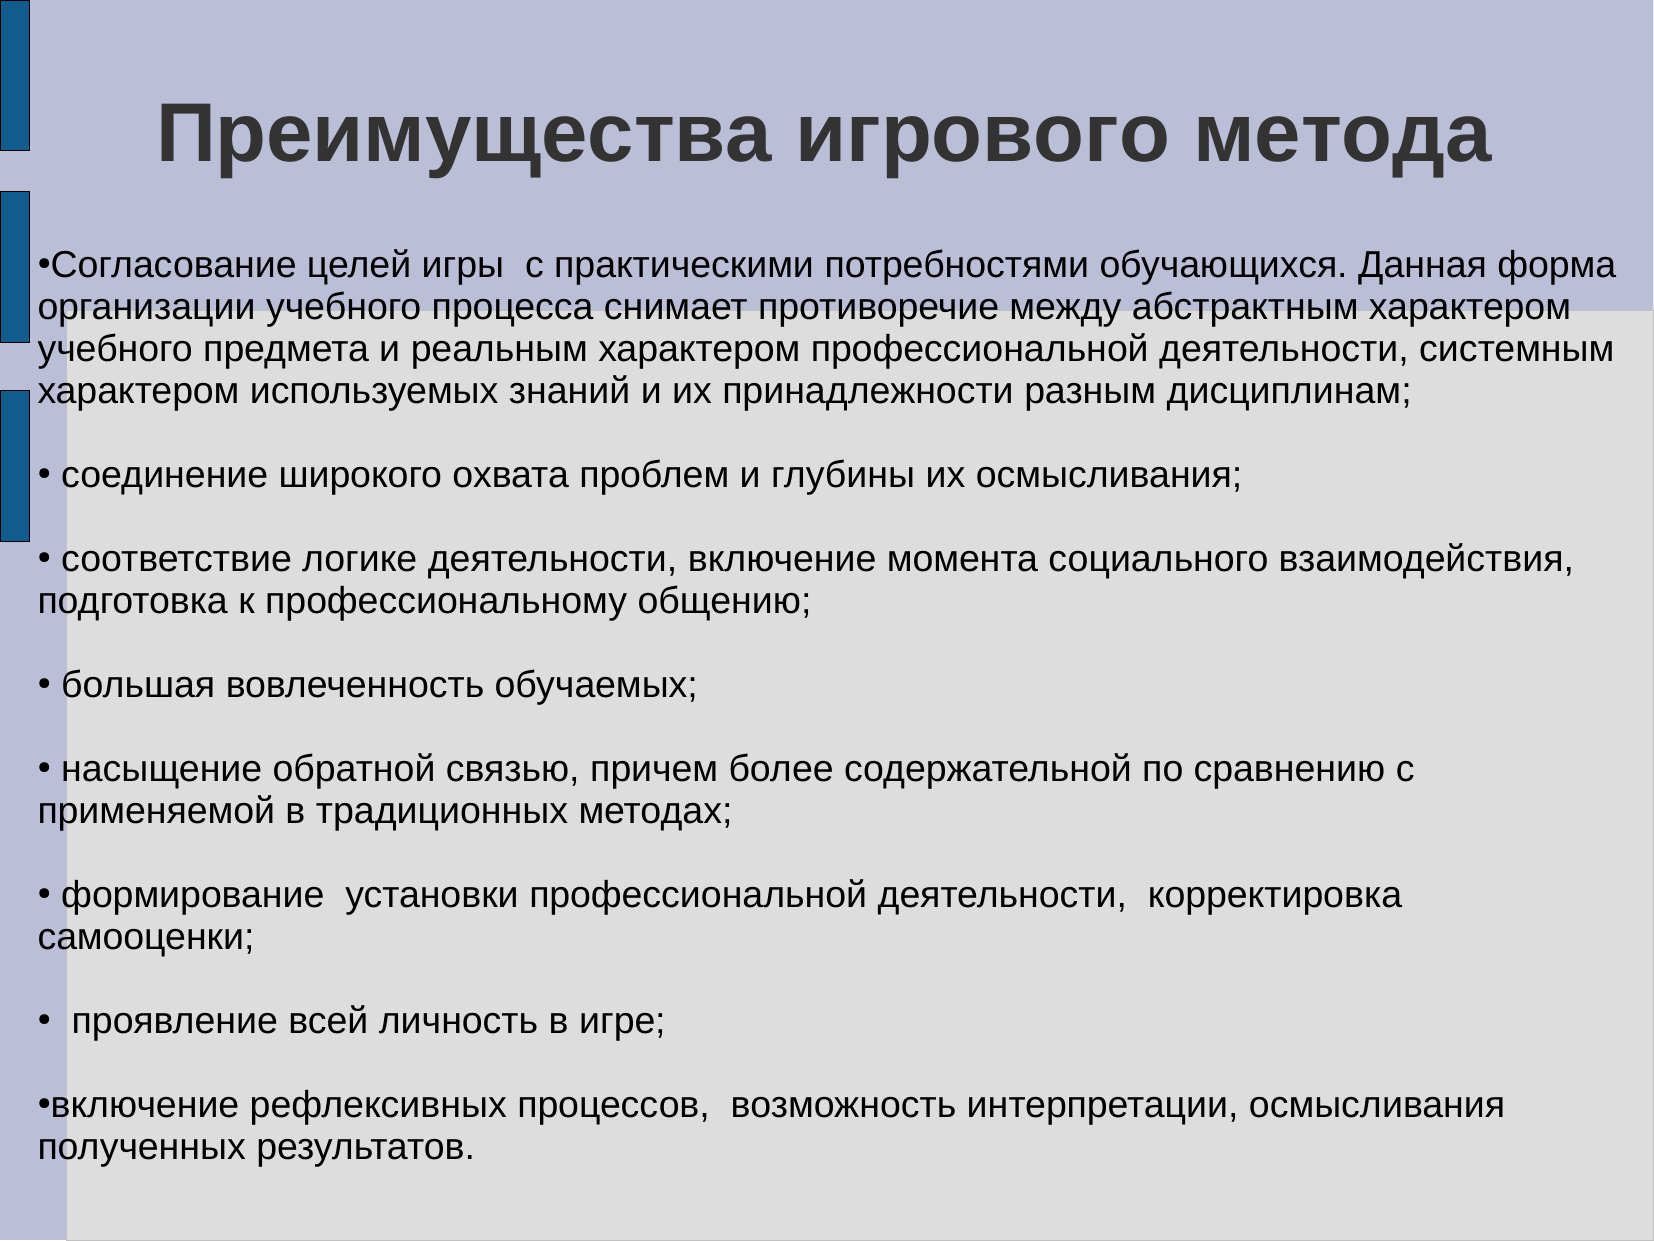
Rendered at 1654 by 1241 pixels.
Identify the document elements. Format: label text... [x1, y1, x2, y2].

text_box Согласование целей игры с практическими потребностями обучающихся. Данная форма организации учебного процесса снимает противоречие между абстрактным характером учебного предмета и реальным характером профессиональной деятельности, системным характером используемых знаний и их принадлежности разным дисциплинам; соединение широкого охвата проблем и глубины их осмысливания; соответствие логике деятельности, включение момента социального взаимодействия, подготовка к профессиональному общению; большая вовлеченность обучаемых; насыщение обратной связью, причем более содержательной по сравнению с применяемой в традиционных методах; формирование установки профессиональной деятельности, корректировка самооценки; проявление всей личность в игре; включение рефлексивных процессов, возможность интерпретации, осмысливания полученных результатов. [22, 236, 1642, 1177]
title Преимущества игрового метода [88, 29, 1560, 236]
